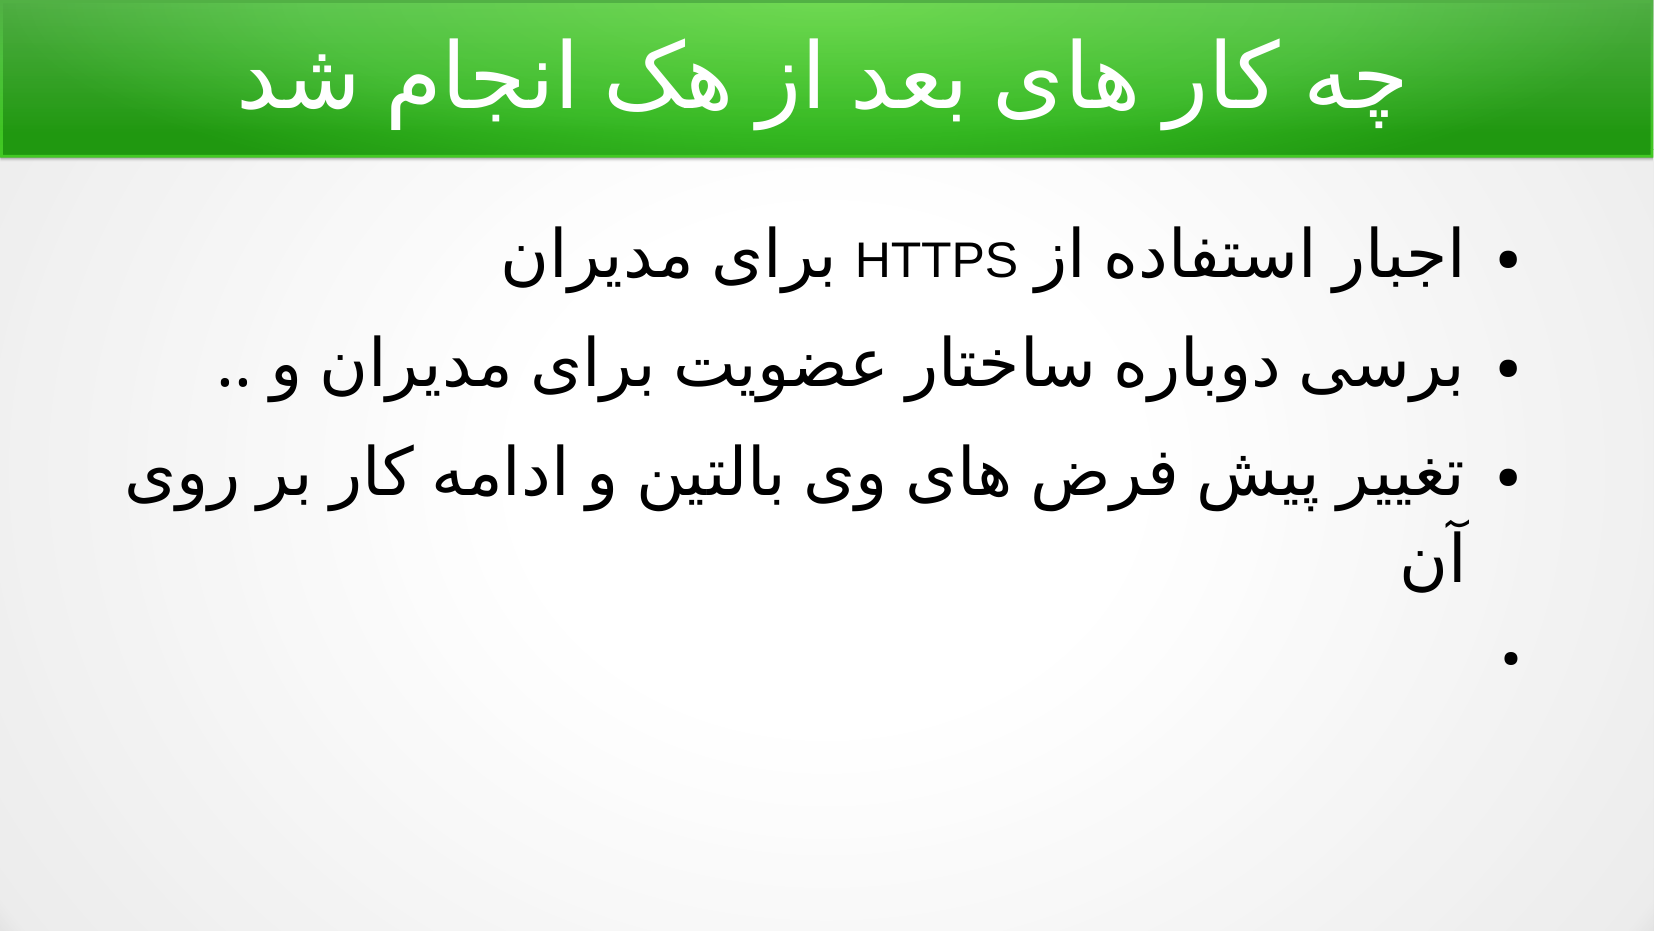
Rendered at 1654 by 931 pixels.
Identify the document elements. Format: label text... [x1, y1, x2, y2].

title چه کار های بعد از هک انجام شد [82, 30, 1571, 141]
list اجبار استفاده از HTTPS برای مدیران برسی دوباره ساختار عضویت برای مدیران و .. تغییر پیش فرض های وی بالتین و ادامه کار بر روی آن [82, 217, 1538, 758]
